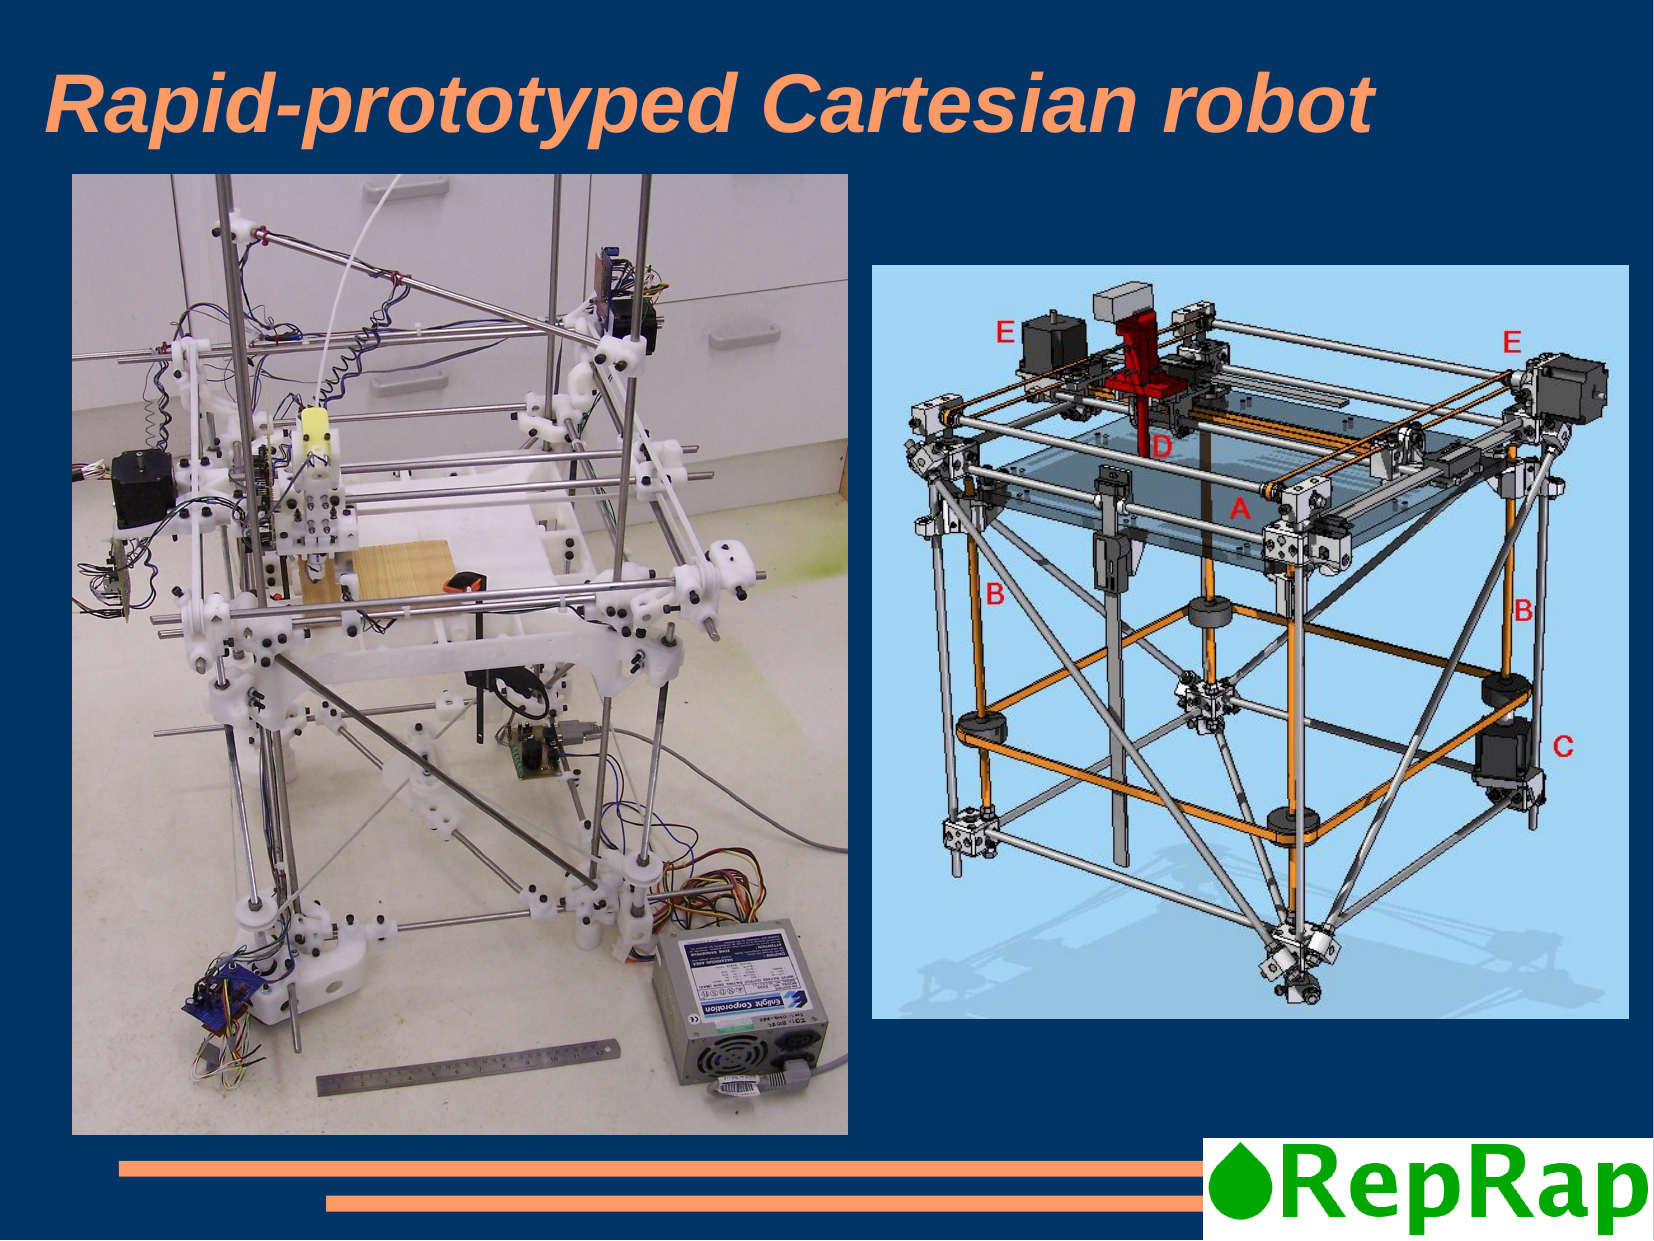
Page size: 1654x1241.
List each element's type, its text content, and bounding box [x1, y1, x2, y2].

picture [1203, 1138, 1654, 1241]
title Rapid-prototyped Cartesian robot [44, 0, 1574, 208]
picture [872, 265, 1629, 1019]
picture [72, 174, 848, 1136]
